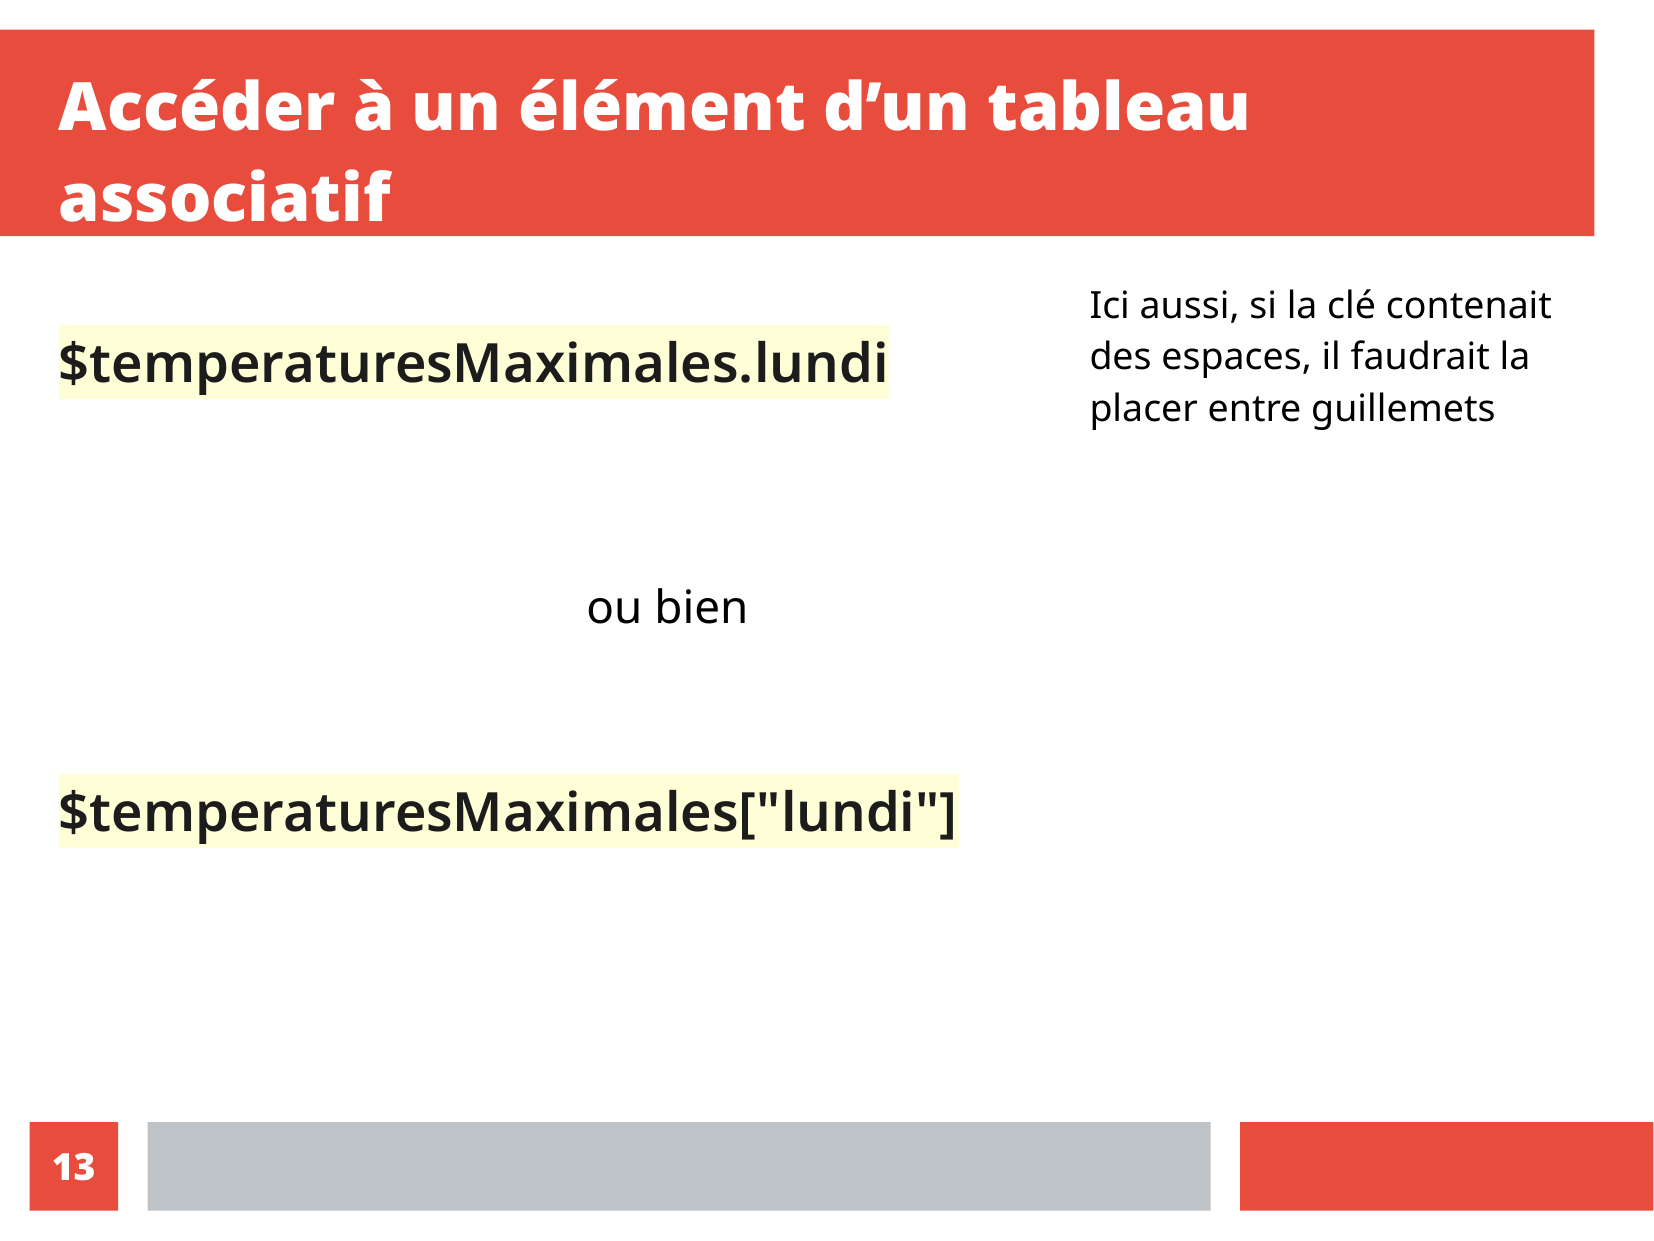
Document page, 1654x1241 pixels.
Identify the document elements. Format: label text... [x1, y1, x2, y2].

text_box ou bien [501, 566, 833, 689]
list $temperaturesMaximales.lundi [59, 324, 1074, 402]
text_box Ici aussi, si la clé contenait des espaces, il faudrait la placer entre guillemets [1074, 271, 1607, 505]
title Accéder à un élément d’un tableau associatif [59, 59, 1595, 207]
list $temperaturesMaximales["lundi"] [59, 773, 1075, 851]
